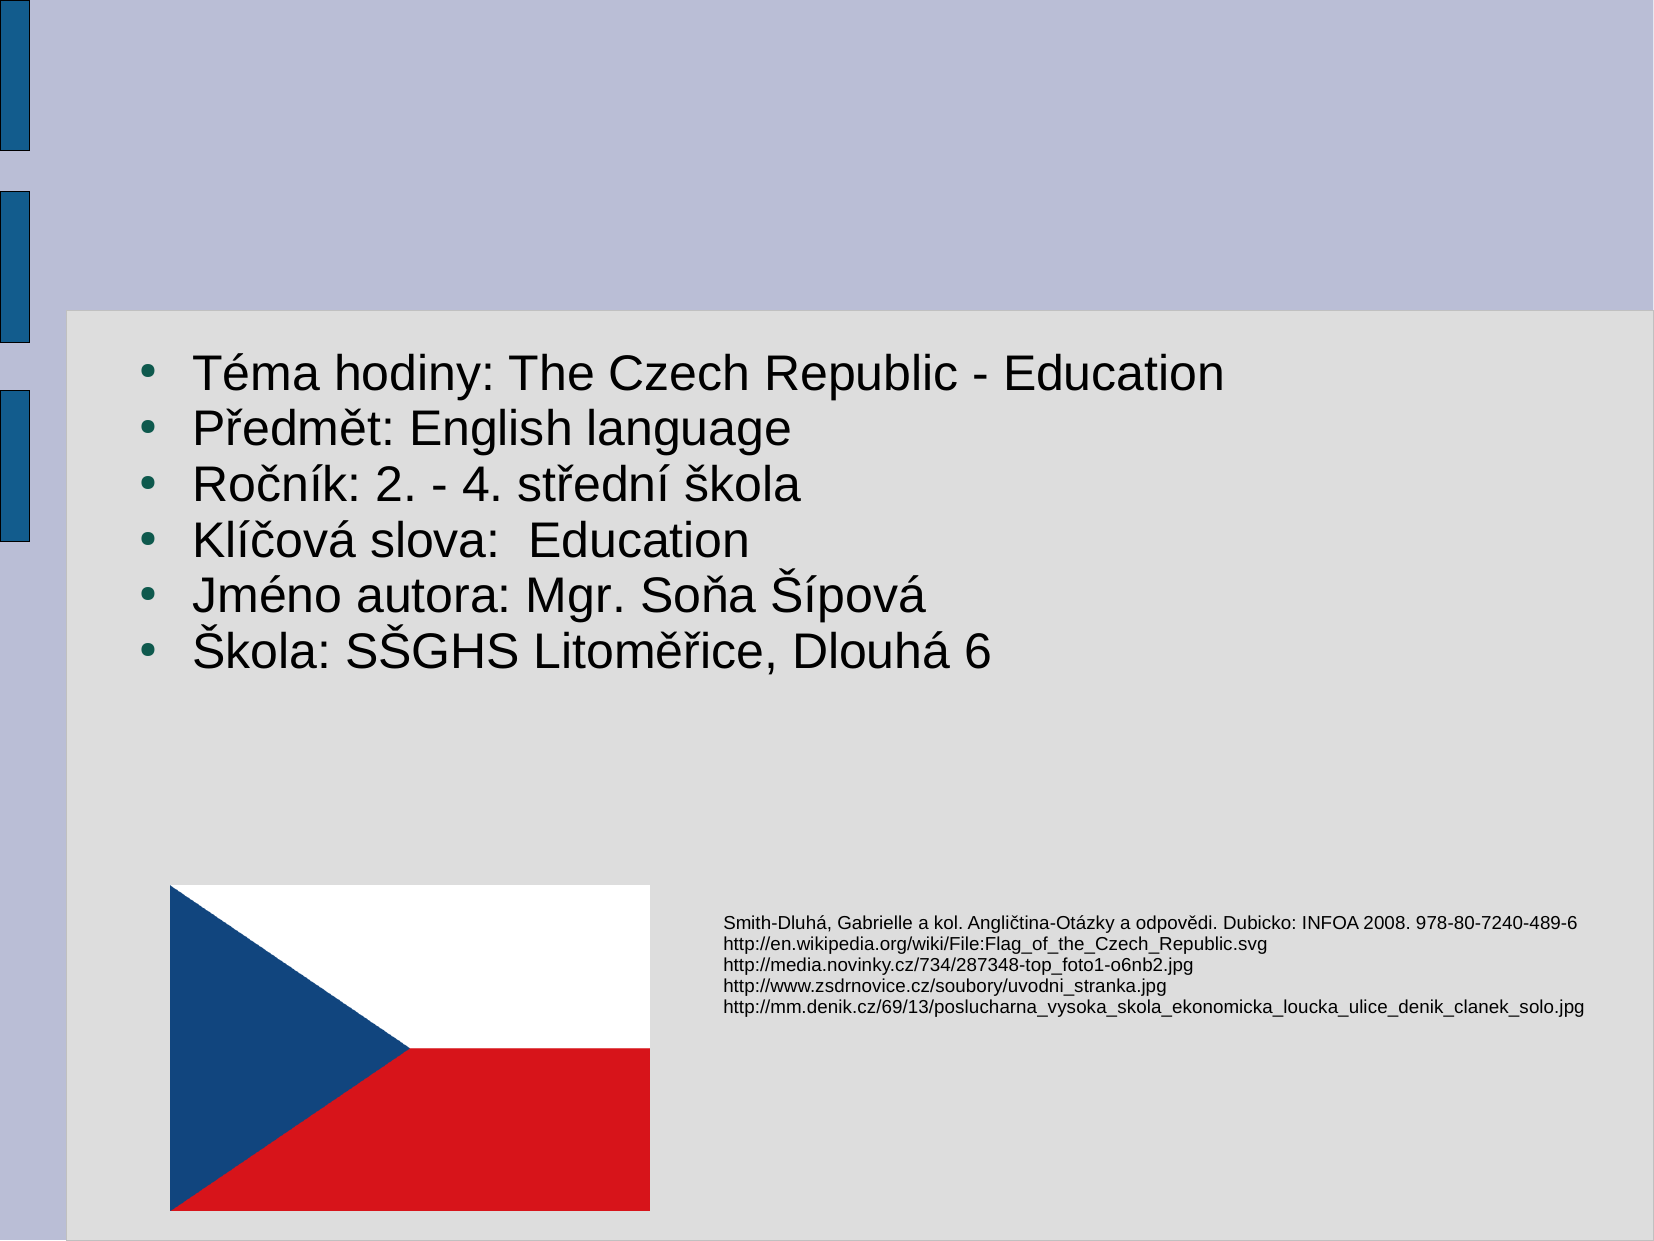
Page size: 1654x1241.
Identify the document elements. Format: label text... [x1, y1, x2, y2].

list Téma hodiny: The Czech Republic - Education Předmět: English language Ročník: 2. - 4. střední škola Klíčová slova: Education Jméno autora: Mgr. Soňa Šípová Škola: SŠGHS Litoměřice, Dlouhá 6 [121, 344, 1534, 1127]
text_box Smith-Dluhá, Gabrielle a kol. Angličtina-Otázky a odpovědi. Dubicko: INFOA 2008. 978-80-7240-489-6 http://en.wikipedia.org/wiki/File:Flag_of_the_Czech_Republic.svg http://media.novinky.cz/734/287348-top_foto1-o6nb2.jpg http://www.zsdrnovice.cz/soubory/uvodni_stranka.jpg http://mm.denik.cz/69/13/poslucharna_vysoka_skola_ekonomicka_loucka_ulice_denik_clanek_solo.jpg [708, 863, 1614, 1086]
picture [170, 885, 650, 1211]
